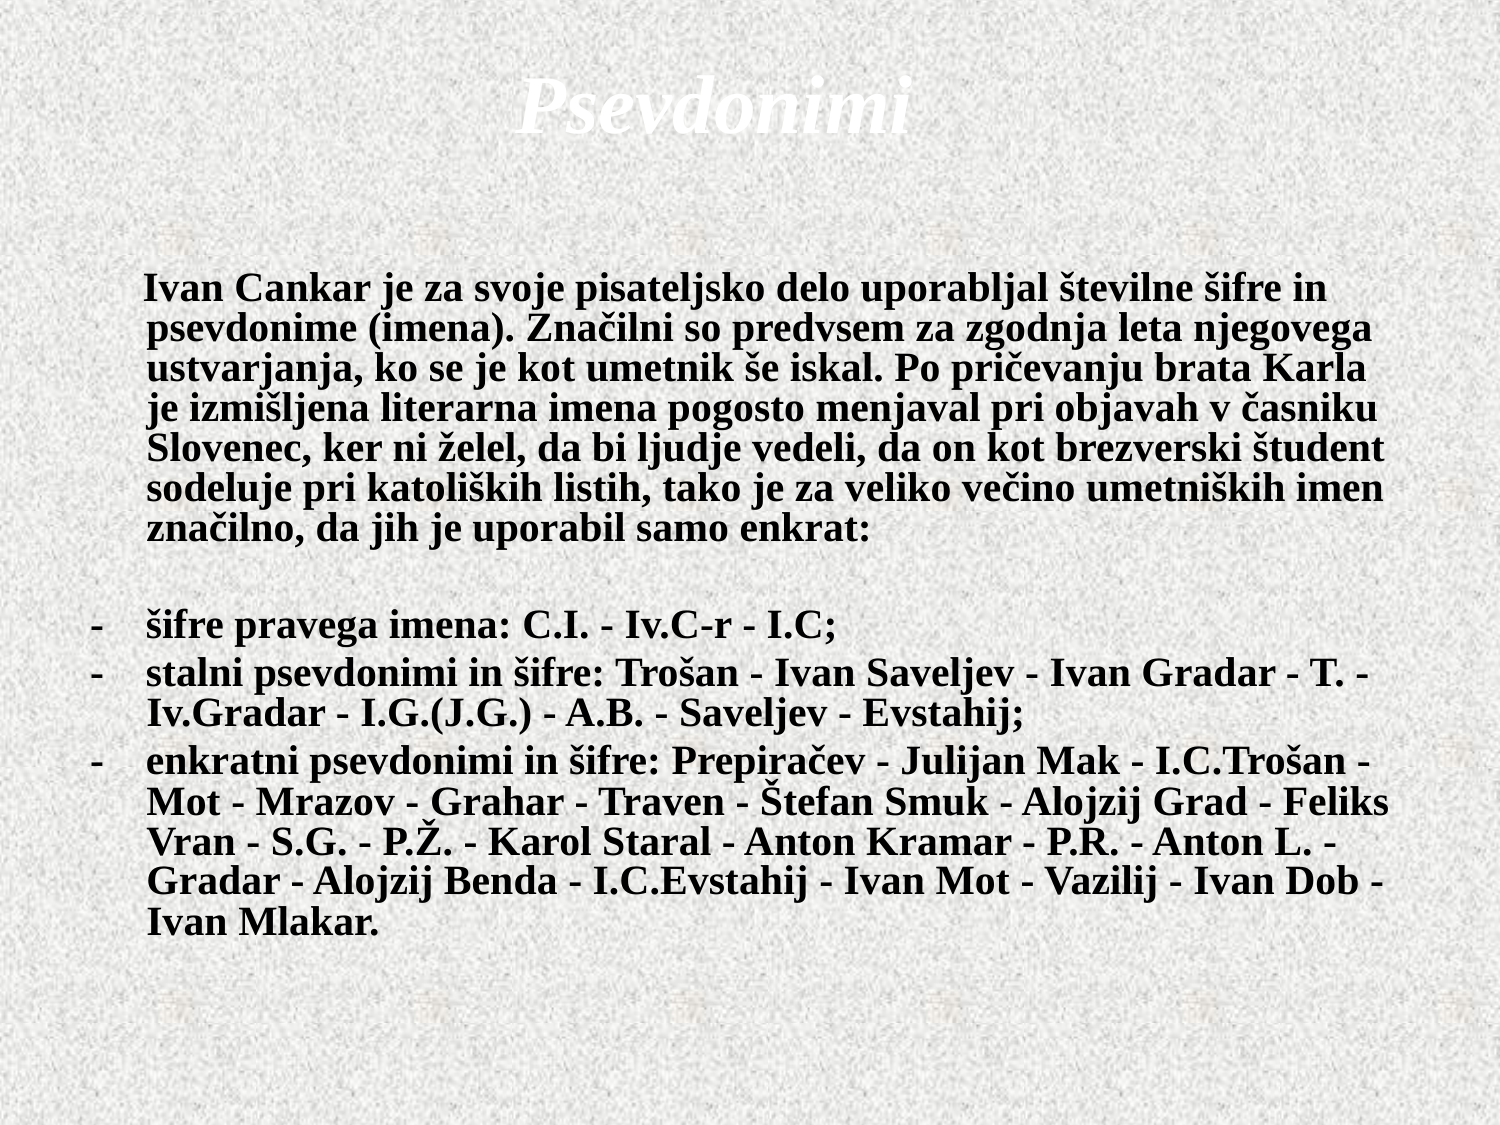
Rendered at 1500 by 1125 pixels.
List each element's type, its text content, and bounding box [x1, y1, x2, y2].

picture [0, 0, 1500, 1125]
list Ivan Cankar je za svoje pisateljsko delo uporabljal številne šifre in psevdonime (imena). Značilni so predvsem za zgodnja leta njegovega ustvarjanja, ko se je kot umetnik še iskal. Po pričevanju brata Karla je izmišljena literarna imena pogosto menjaval pri objavah v časniku Slovenec, ker ni želel, da bi ljudje vedeli, da on kot brezverski študent sodeluje pri katoliških listih, tako je za veliko večino umetniških imen značilno, da jih je uporabil samo enkrat: - šifre pravega imena: C.I. - Iv.C-r - I.C; - stalni psevdonimi in šifre: Trošan - Ivan Saveljev - Ivan Gradar - T. - Iv.Gradar - I.G.(J.G.) - A.B. - Saveljev - Evstahij; - enkratni psevdonimi in šifre: Prepiračev - Julijan Mak - I.C.Trošan - Mot - Mrazov - Grahar - Traven - Štefan Smuk - Alojzij Grad - Feliks Vran - S.G. - P.Ž. - Karol Staral - Anton Kramar - P.R. - Anton L. - Gradar - Alojzij Benda - I.C.Evstahij - Ivan Mot - Vazilij - Ivan Dob - Ivan Mlakar. [75, 262, 1425, 1005]
text_box Psevdonimi [372, 42, 1057, 174]
